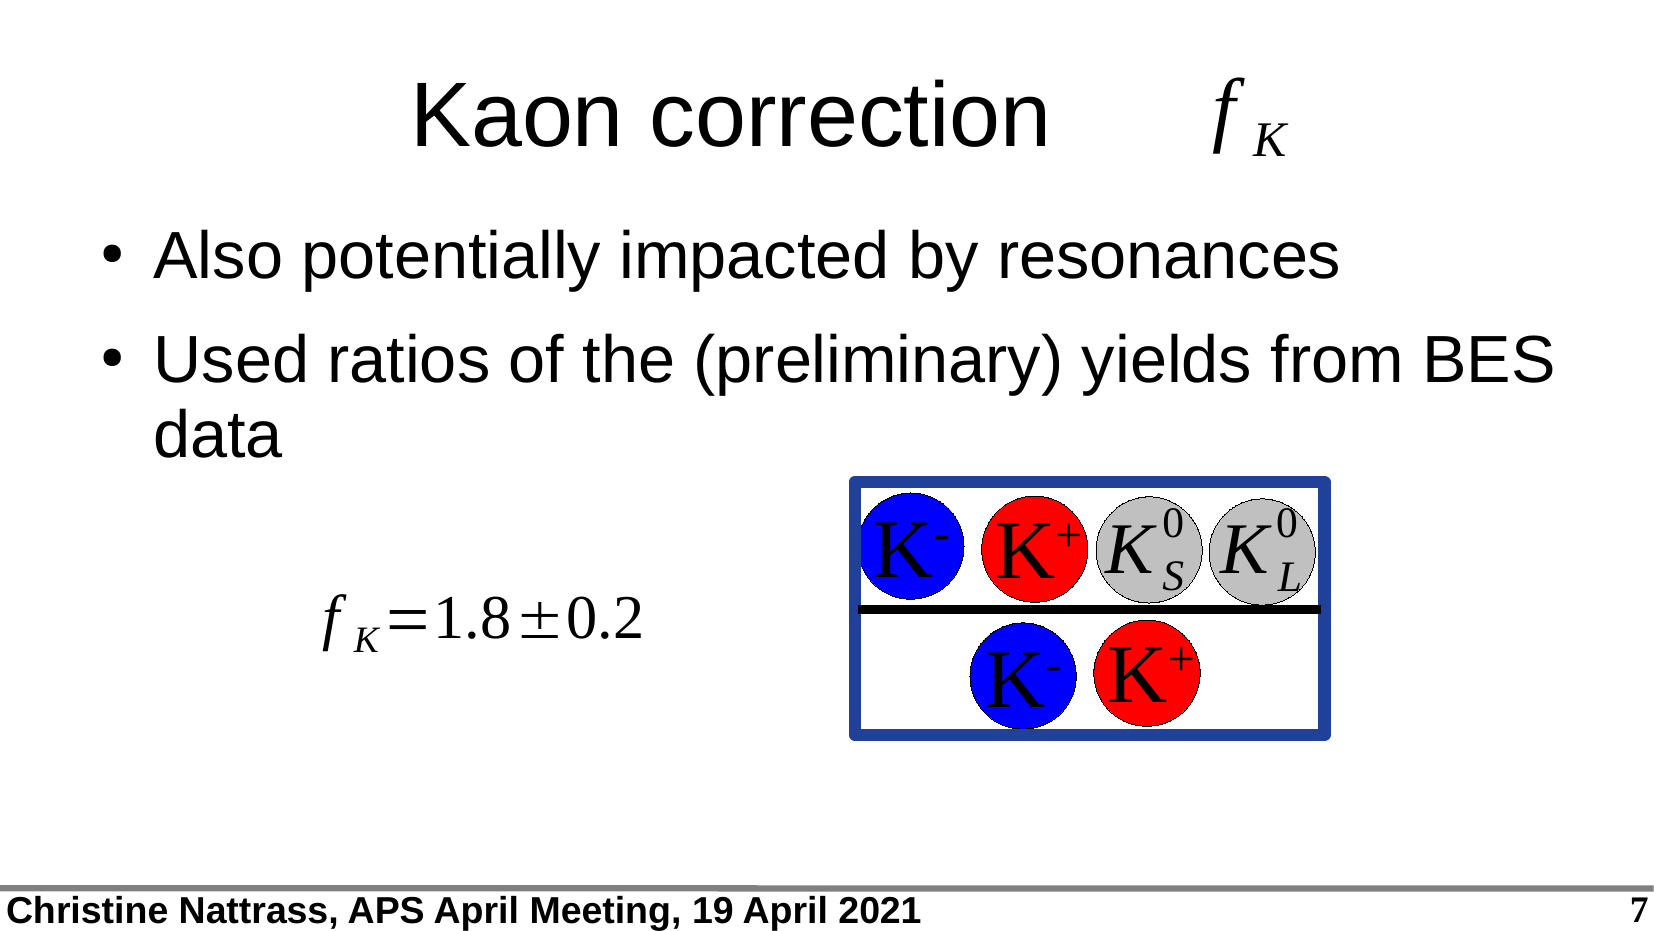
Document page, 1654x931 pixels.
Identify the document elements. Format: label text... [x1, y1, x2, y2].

list Also potentially impacted by resonances Used ratios of the (preliminary) yields from BES data [82, 217, 1571, 758]
chart [1203, 62, 1297, 167]
text_box K+ [1092, 620, 1223, 728]
chart [315, 581, 651, 661]
title Kaon correction [259, 37, 1204, 193]
text_box [1241, 601, 1283, 605]
text_box K- [970, 625, 1133, 729]
text_box K- [861, 495, 1021, 605]
text_box K+ [1021, 496, 1111, 604]
chart [1209, 498, 1309, 601]
text_box [1309, 526, 1316, 578]
chart [1095, 498, 1192, 601]
text_box [1192, 518, 1203, 582]
